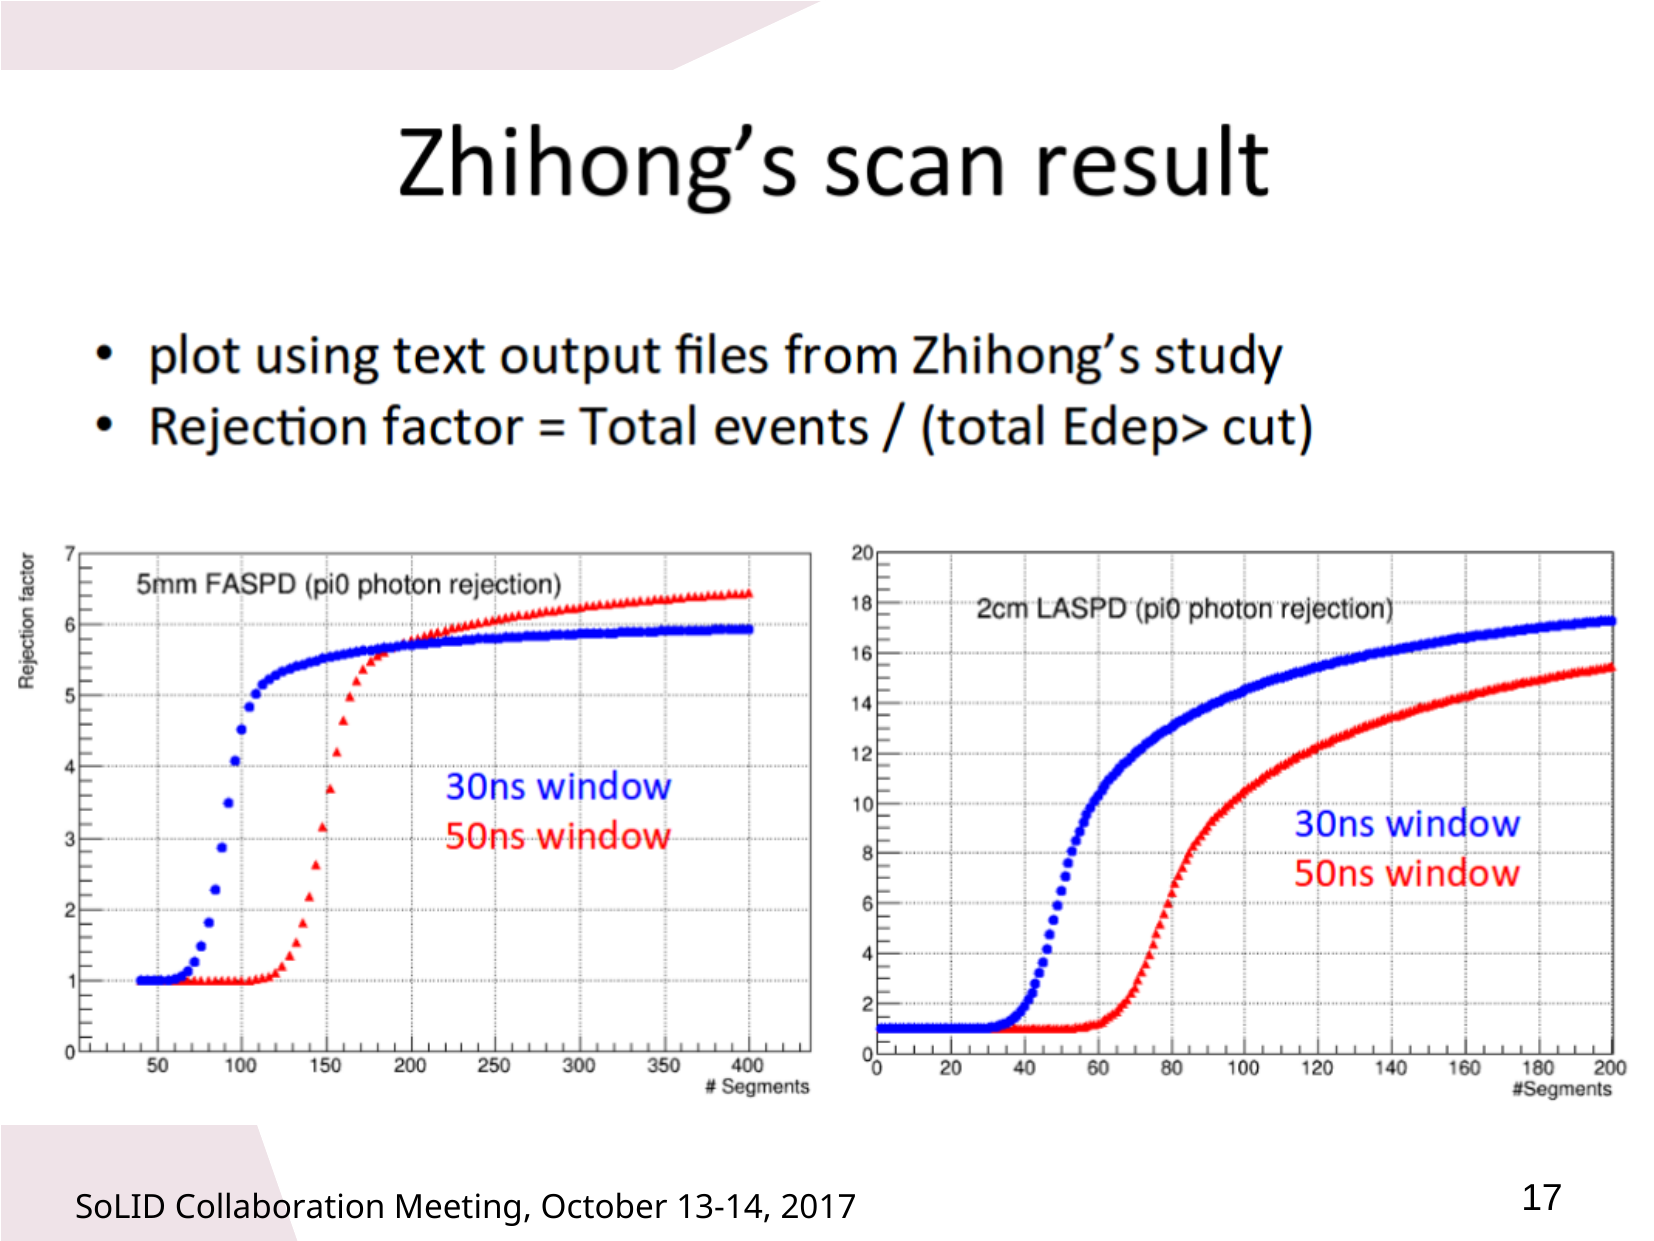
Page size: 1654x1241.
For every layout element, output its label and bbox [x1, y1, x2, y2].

picture [0, 70, 1653, 1126]
